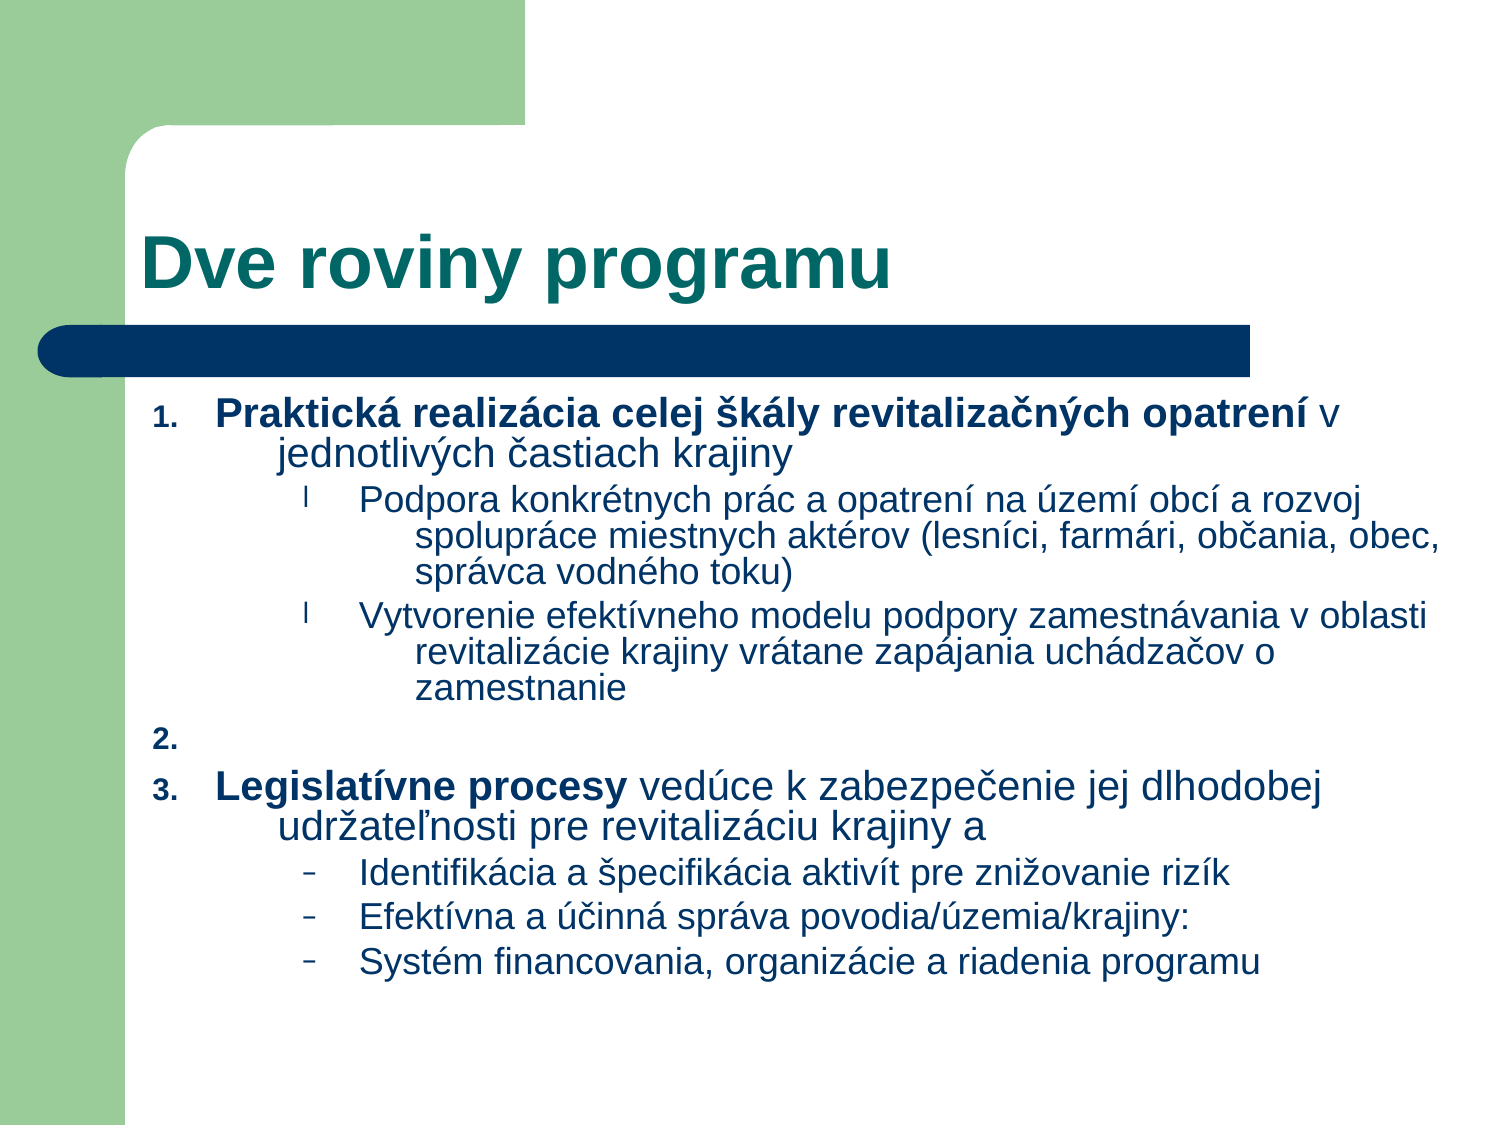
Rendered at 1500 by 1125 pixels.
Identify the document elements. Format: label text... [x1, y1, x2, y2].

title Dve roviny programu [125, 125, 1426, 313]
list Praktická realizácia celej škály revitalizačných opatrení v jednotlivých častiach krajiny Podpora konkrétnych prác a opatrení na území obcí a rozvoj spolupráce miestnych aktérov (lesníci, farmári, občania, obec, správca vodného toku) Vytvorenie efektívneho modelu podpory zamestnávania v oblasti revitalizácie krajiny vrátane zapájania uchádzačov o zamestnanie Legislatívne procesy vedúce k zabezpečenie jej dlhodobej udržateľnosti pre revitalizáciu krajiny a Identifikácia a špecifikácia aktivít pre znižovanie rizík Efektívna a účinná správa povodia/územia/krajiny: Systém financovania, organizácie a riadenia programu [137, 387, 1471, 1095]
